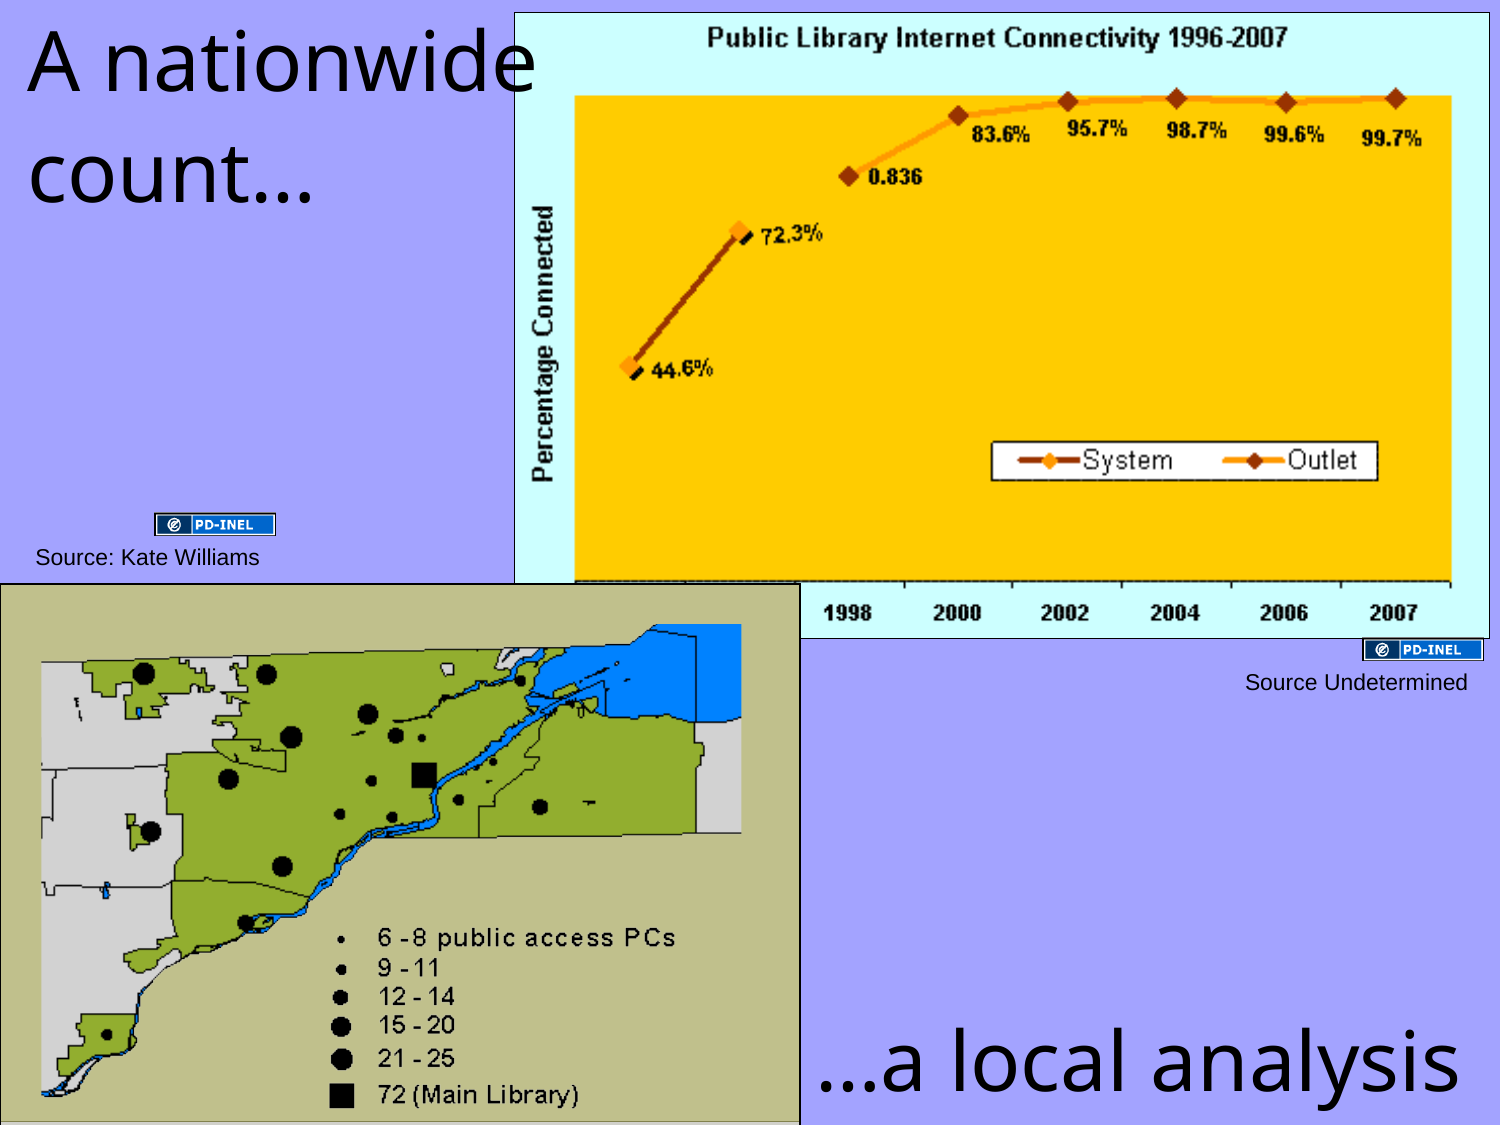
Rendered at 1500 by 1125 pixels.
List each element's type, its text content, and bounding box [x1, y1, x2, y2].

text_box Source: Kate Williams [0, 537, 275, 575]
picture [154, 512, 276, 536]
text_box Source Undetermined [1208, 662, 1484, 700]
picture [41, 624, 742, 1125]
list A nationwide count… [12, 12, 676, 238]
list …a local analysis [800, 1012, 1500, 1125]
picture [514, 12, 1490, 661]
text_box [0, 583, 800, 1125]
